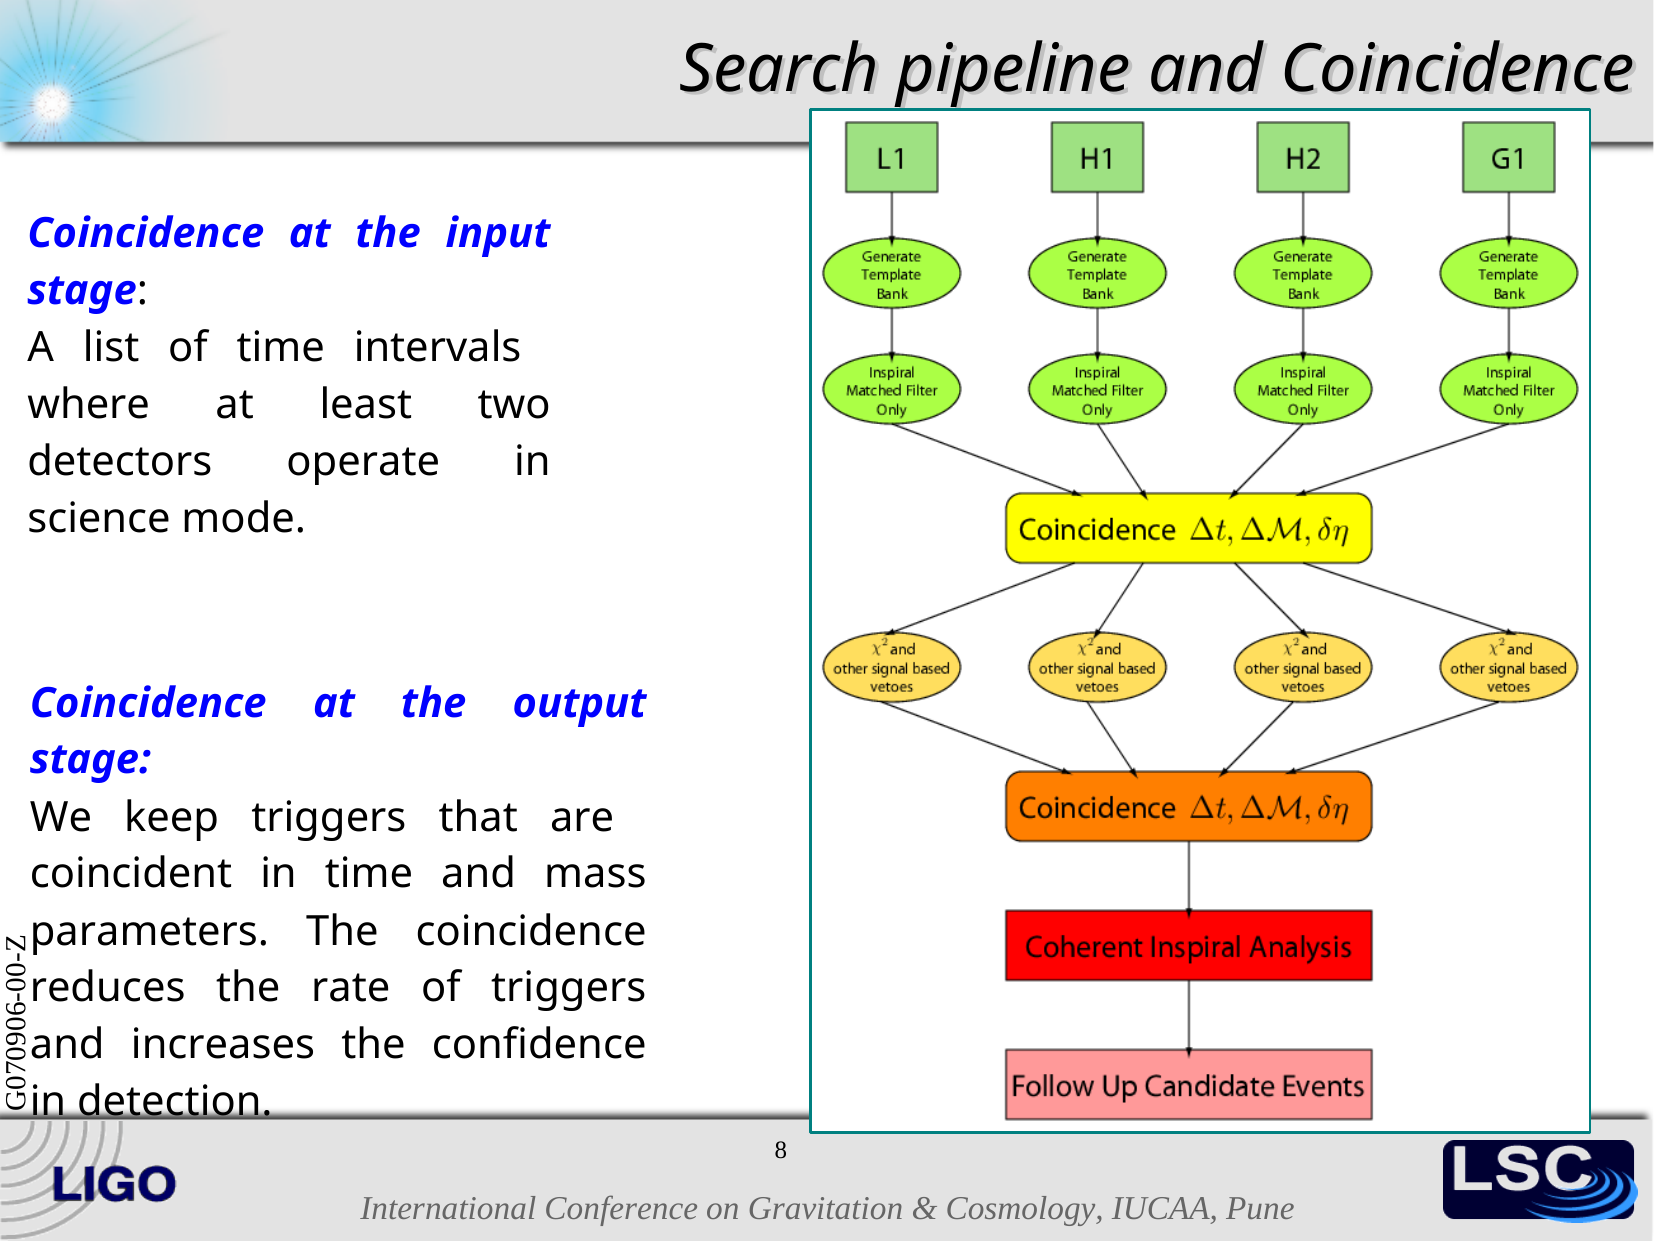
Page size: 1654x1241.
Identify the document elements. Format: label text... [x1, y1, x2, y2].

text_box Search pipeline and Coincidence [419, 19, 1637, 101]
text_box Coincidence at the input stage: A list of time intervals where at least two detectors operate in science mode. [27, 202, 551, 495]
picture [0, 0, 1654, 1241]
text_box Coincidence at the output stage: We keep triggers that are coincident in time and mass parameters. The coincidence reduces the rate of triggers and increases the confidence in detection. [29, 672, 647, 1061]
